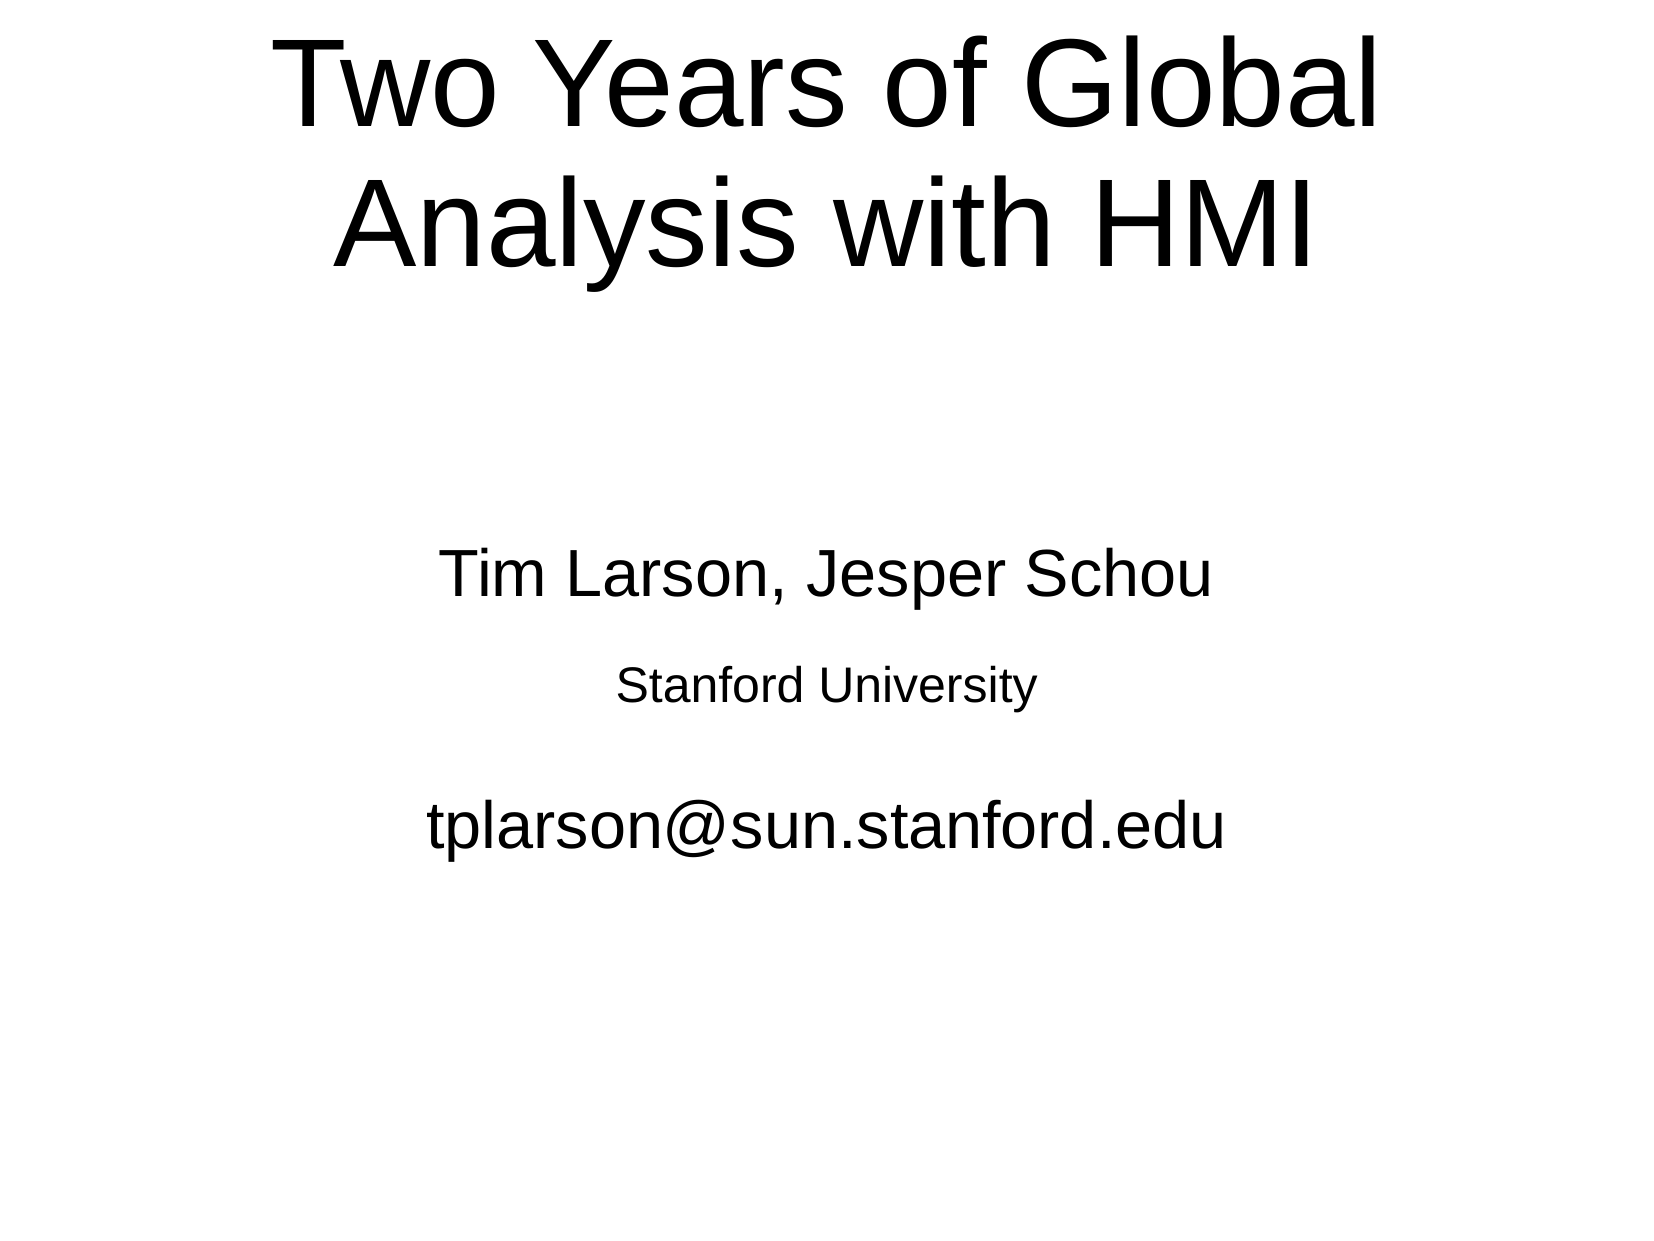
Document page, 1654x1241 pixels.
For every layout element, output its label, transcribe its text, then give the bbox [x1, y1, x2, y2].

title Two Years of Global Analysis with HMI [82, 13, 1571, 293]
subtitle Tim Larson, Jesper Schou Stanford University tplarson@sun.stanford.edu [82, 297, 1571, 1102]
